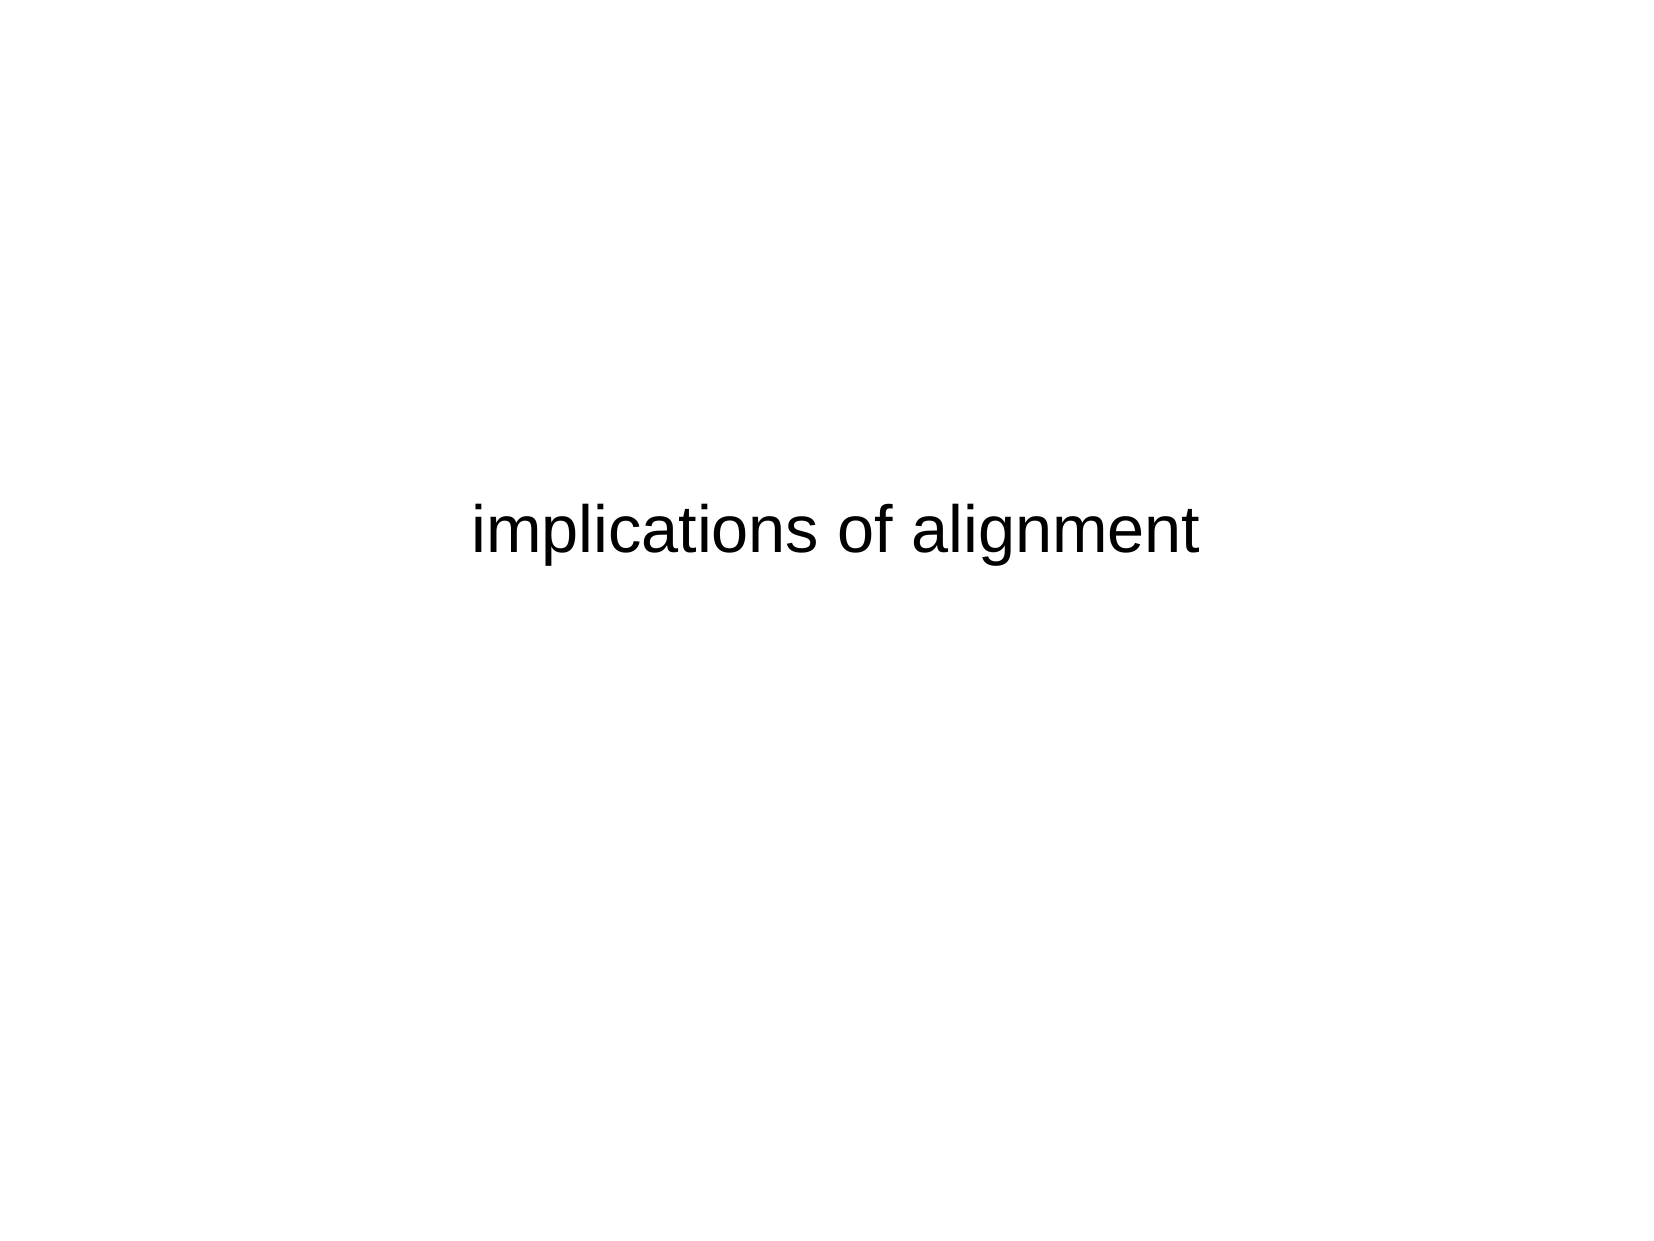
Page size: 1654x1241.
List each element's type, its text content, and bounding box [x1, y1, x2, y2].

subtitle implications of alignment [82, 49, 1571, 1010]
